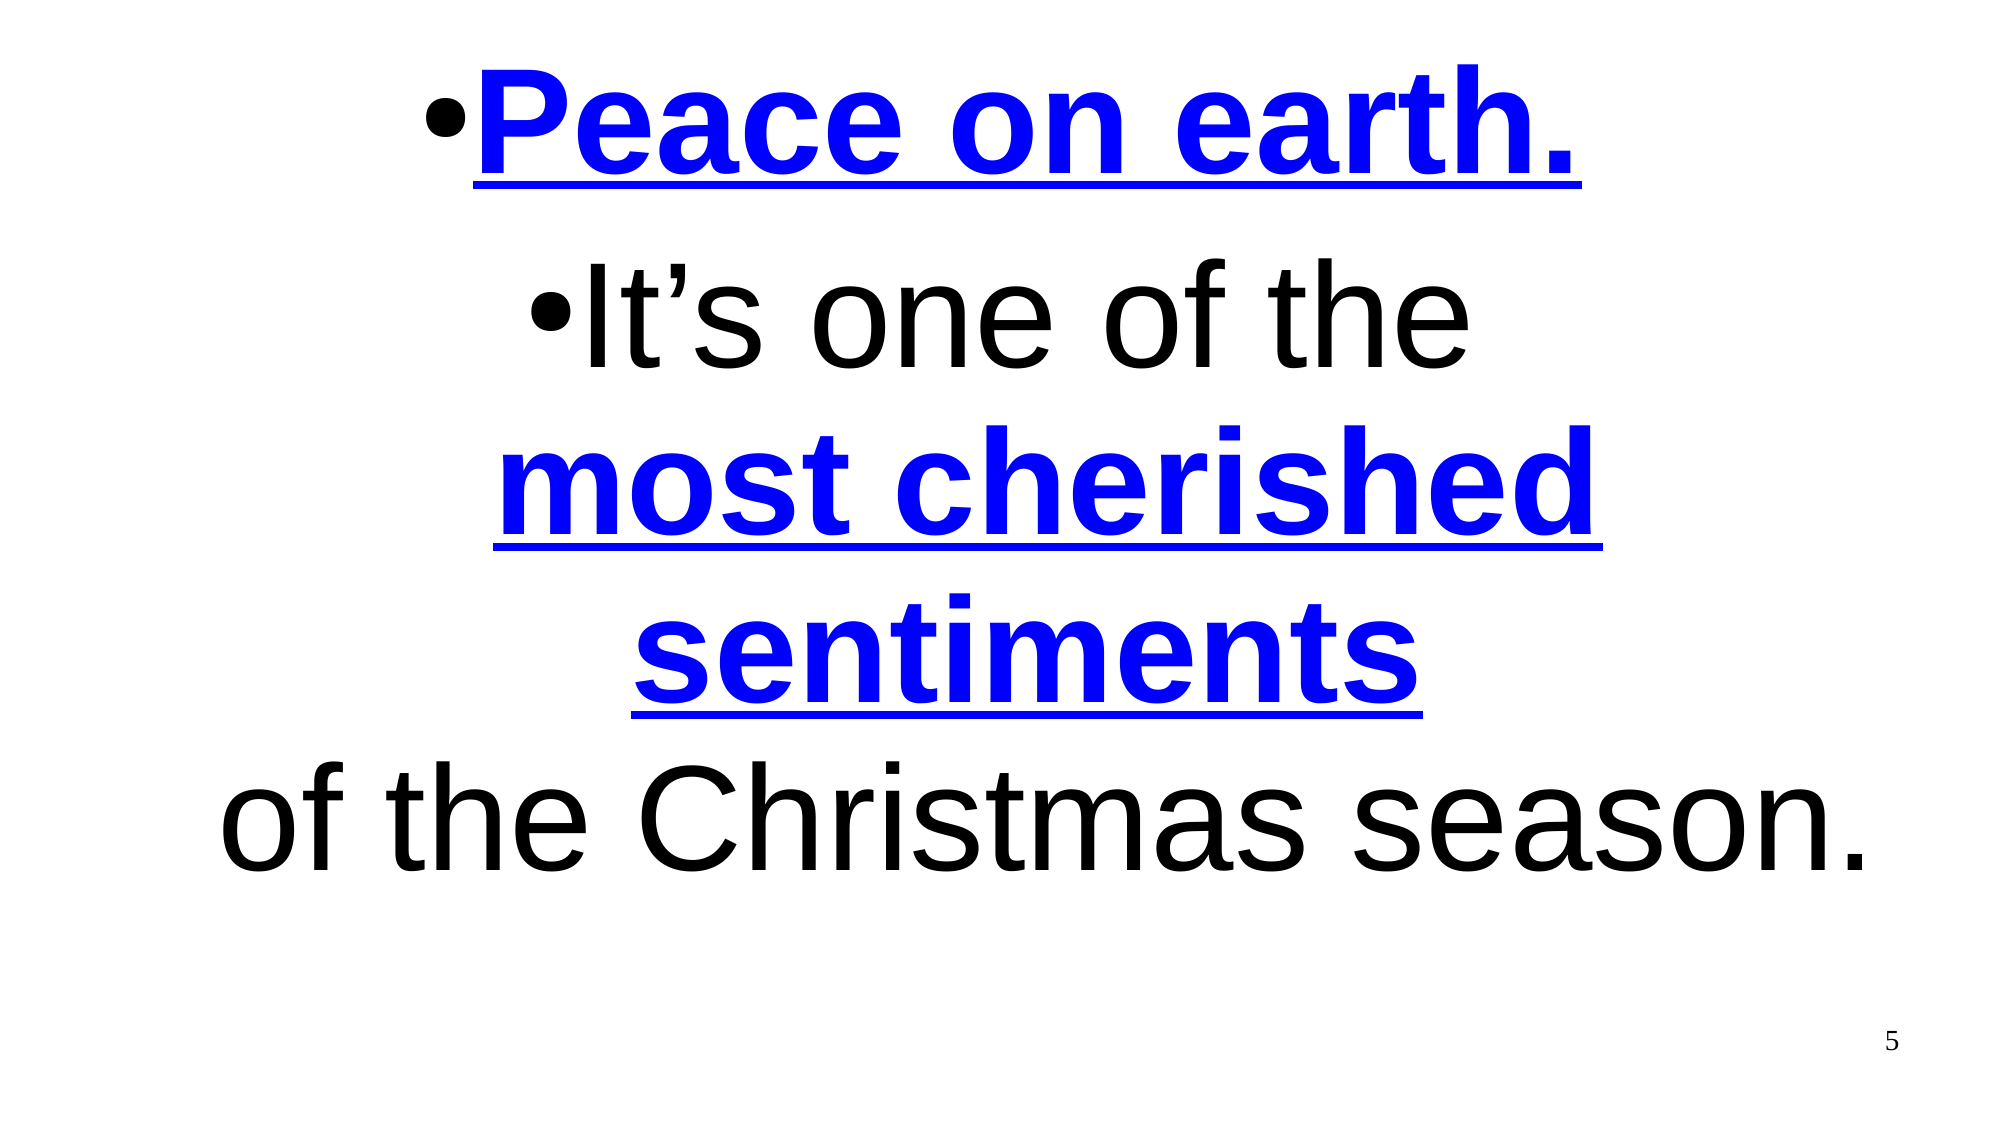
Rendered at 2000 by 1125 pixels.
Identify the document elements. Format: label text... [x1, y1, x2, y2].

list Peace on earth. It’s one of the most cherished sentiments of the Christmas season. [37, 37, 1988, 1088]
